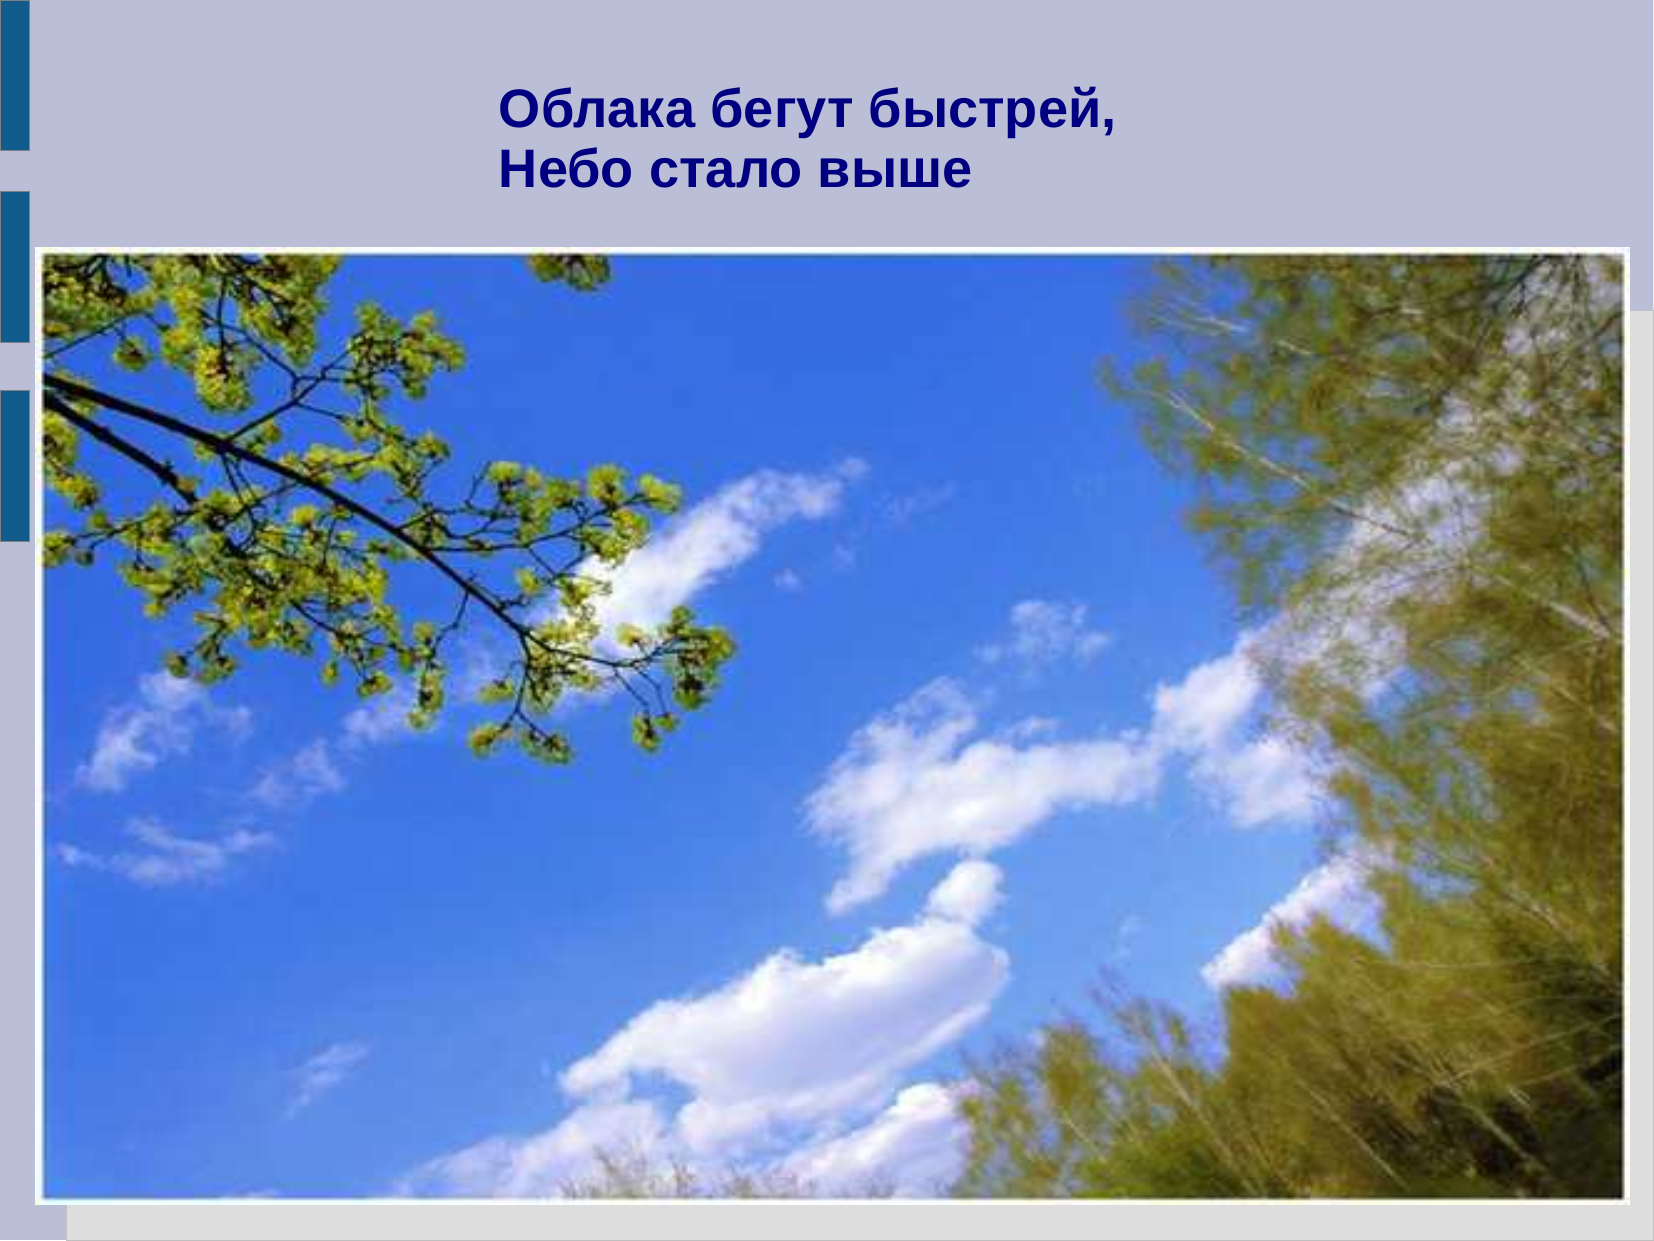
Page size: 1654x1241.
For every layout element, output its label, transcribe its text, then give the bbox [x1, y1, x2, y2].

picture [35, 247, 1630, 1205]
text_box Облака бегут быстрей, Небо стало выше [484, 70, 1205, 210]
